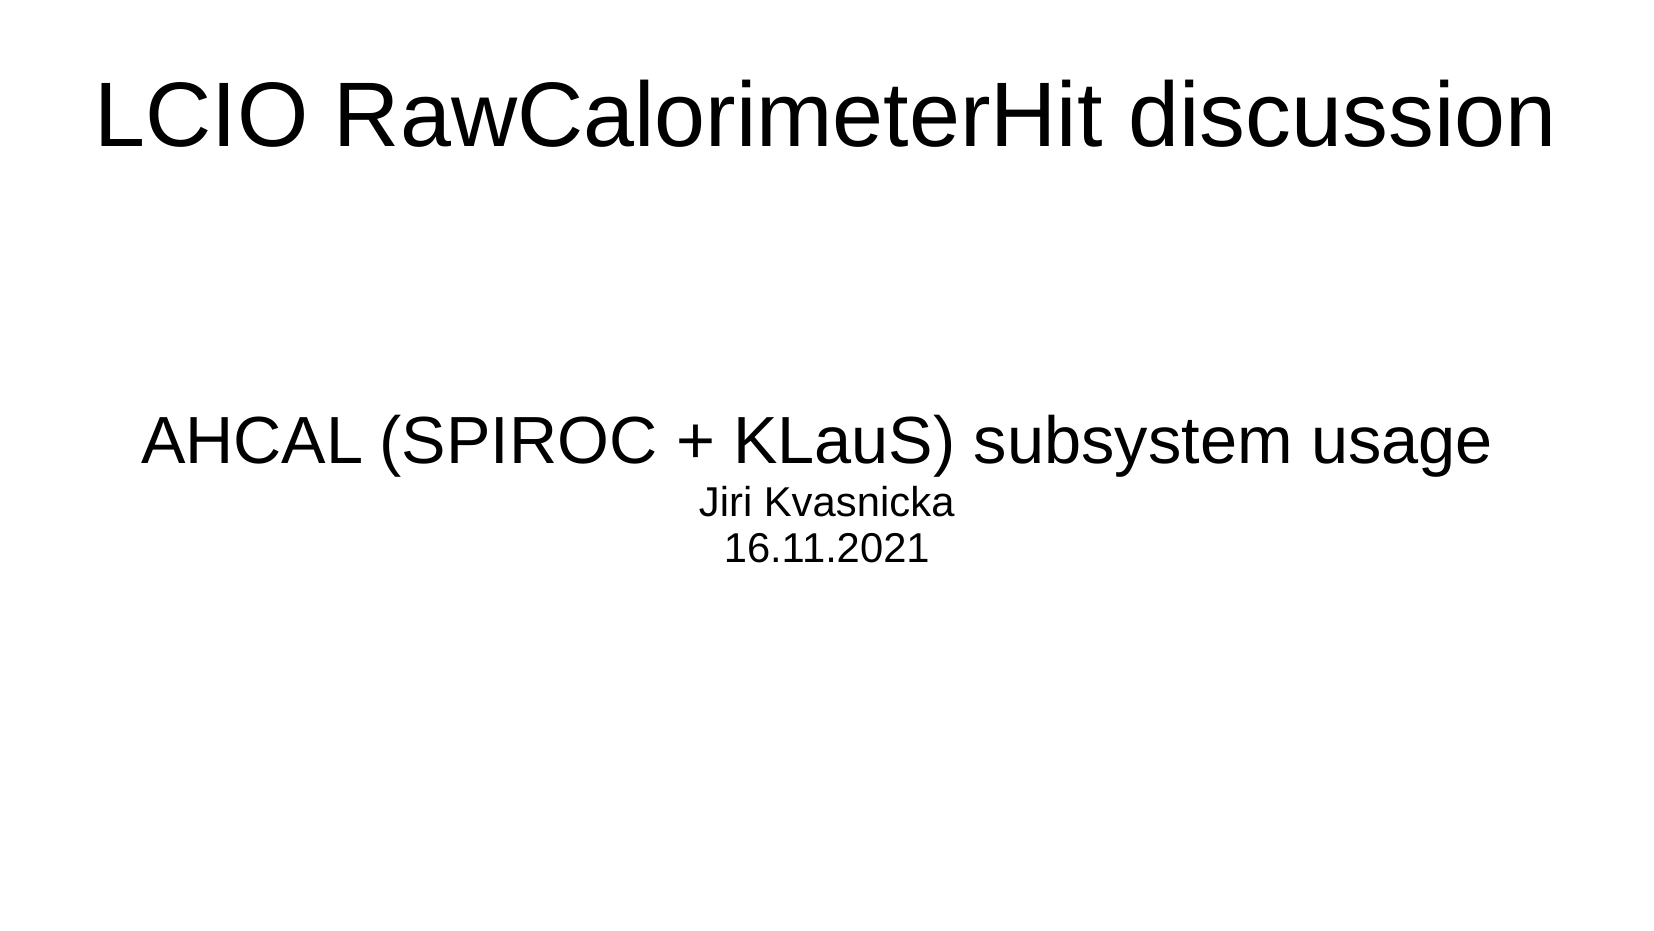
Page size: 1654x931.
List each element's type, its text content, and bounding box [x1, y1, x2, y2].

subtitle AHCAL (SPIROC + KLauS) subsystem usage Jiri Kvasnicka 16.11.2021 [82, 217, 1571, 758]
title LCIO RawCalorimeterHit discussion [82, 37, 1571, 193]
